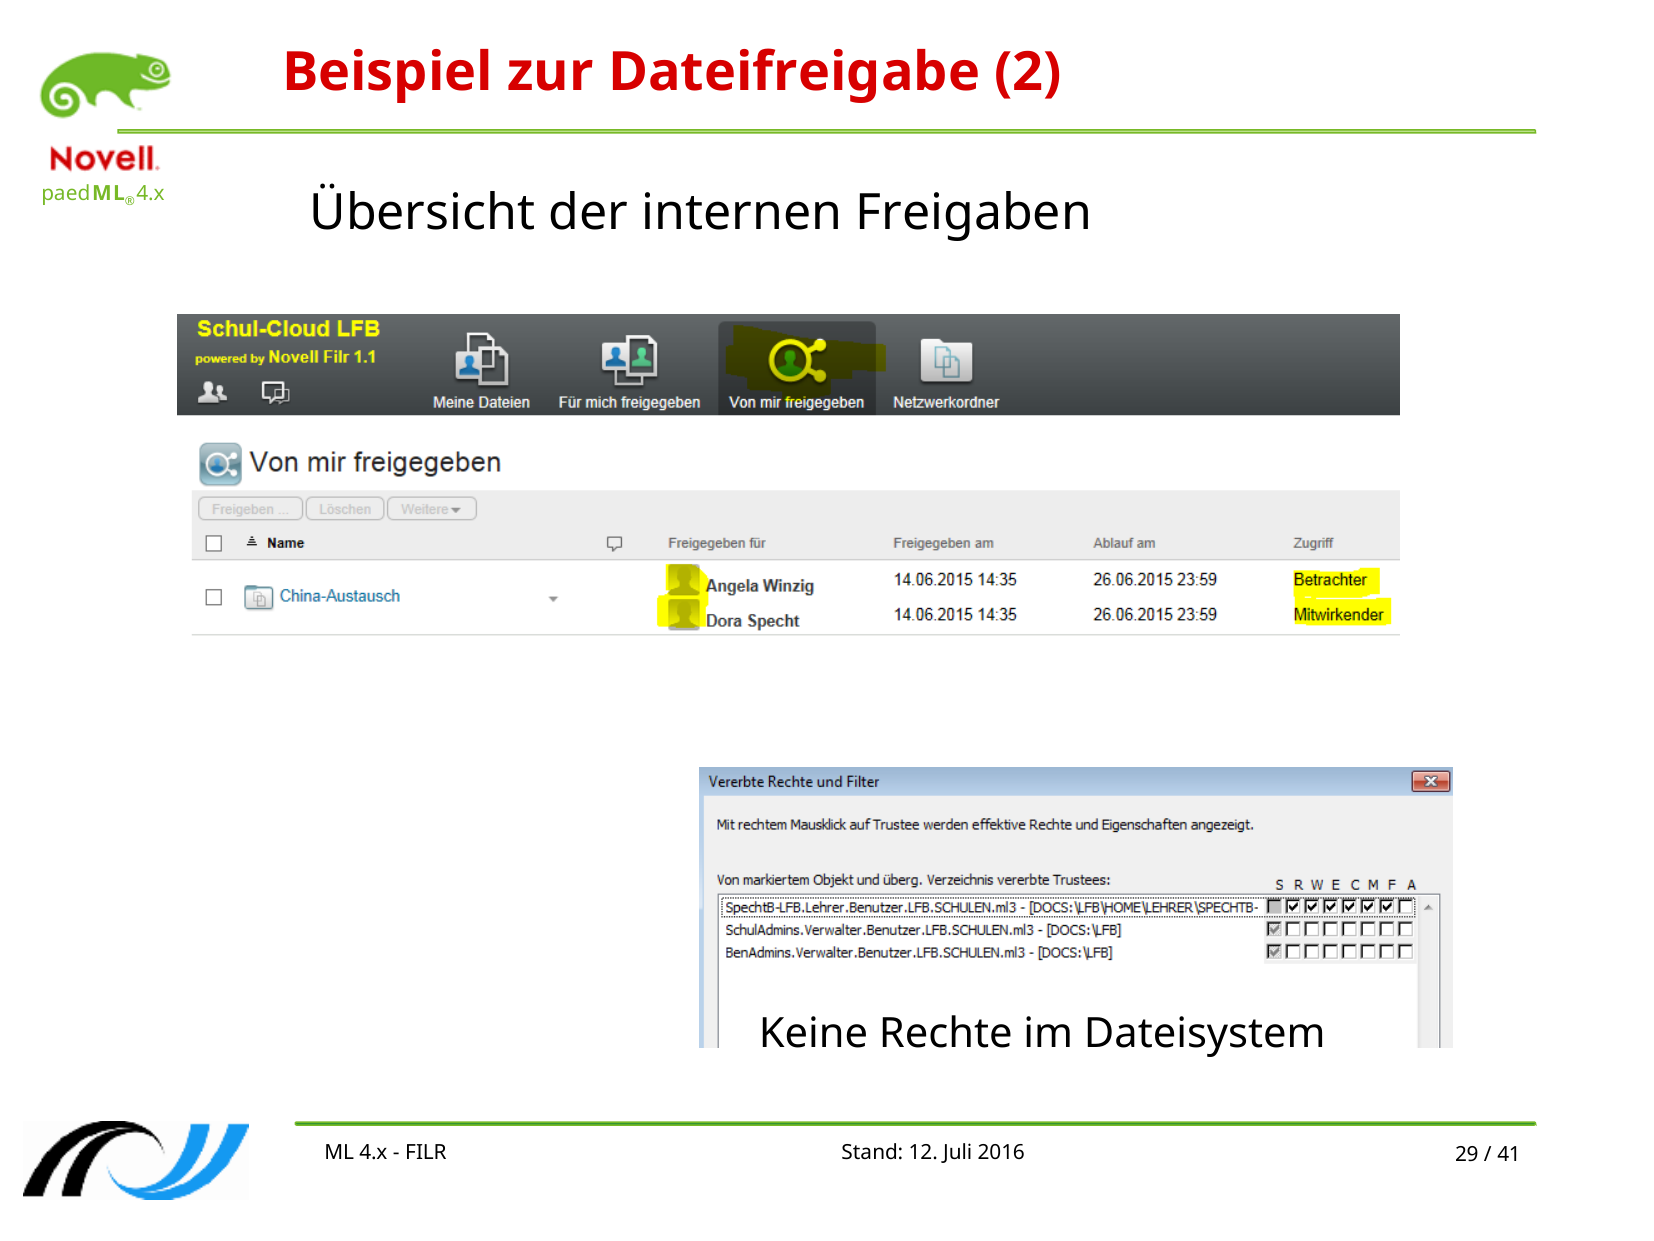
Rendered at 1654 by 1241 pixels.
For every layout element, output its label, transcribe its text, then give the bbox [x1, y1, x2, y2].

text_box Keine Rechte im Dateisystem [744, 998, 1373, 1063]
title Beispiel zur Dateifreigabe (2) [261, 17, 1536, 121]
picture [177, 314, 1400, 638]
picture [26, 35, 184, 193]
list Übersicht der internen Freigaben [253, 179, 1560, 626]
picture [699, 767, 1453, 1048]
picture [23, 1121, 249, 1200]
